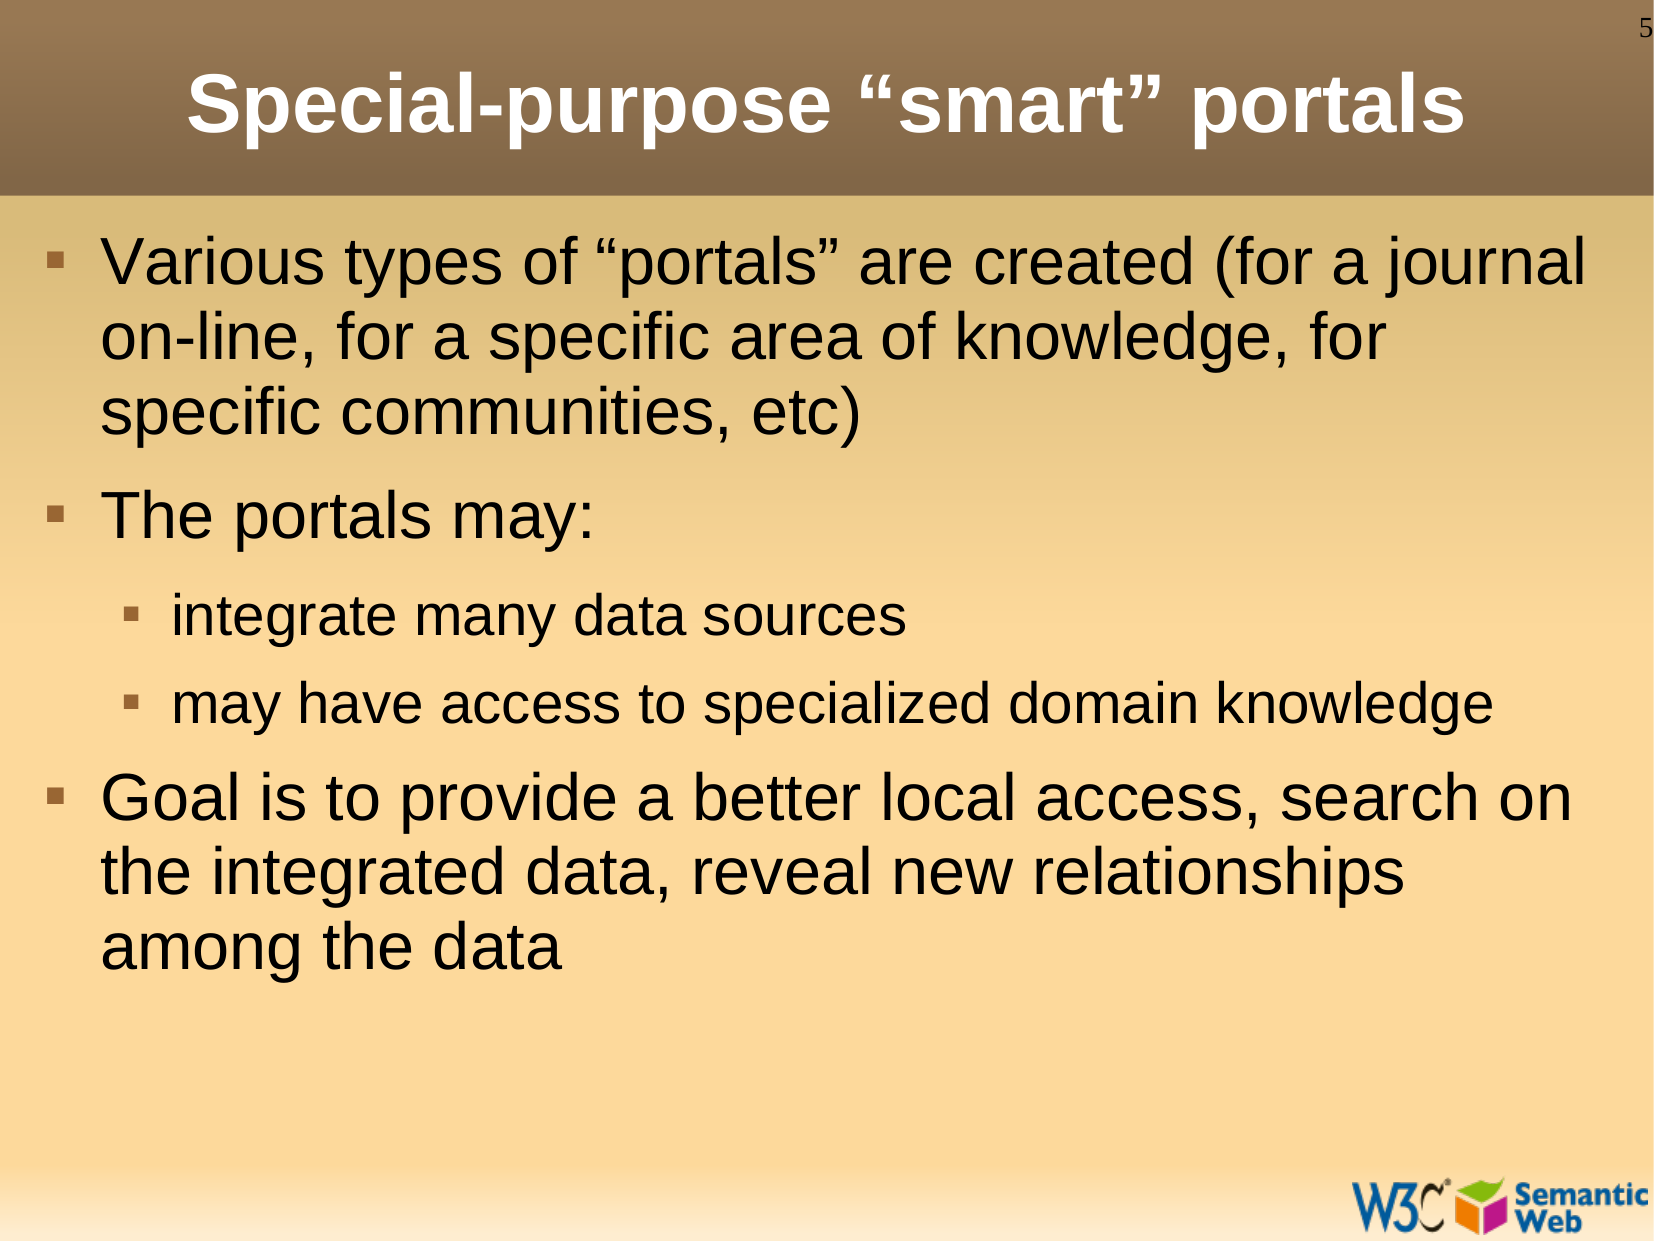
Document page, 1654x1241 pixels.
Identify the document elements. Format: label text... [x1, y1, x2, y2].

list Various types of “portals” are created (for a journal on-line, for a specific area of knowledge, for specific communities, etc) The portals may: integrate many data sources may have access to specialized domain knowledge Goal is to provide a better local access, search on the integrated data, reveal new relationships among the data [29, 224, 1624, 1210]
title Special-purpose “smart” portals [0, 0, 1654, 208]
picture [0, 208, 1654, 1241]
